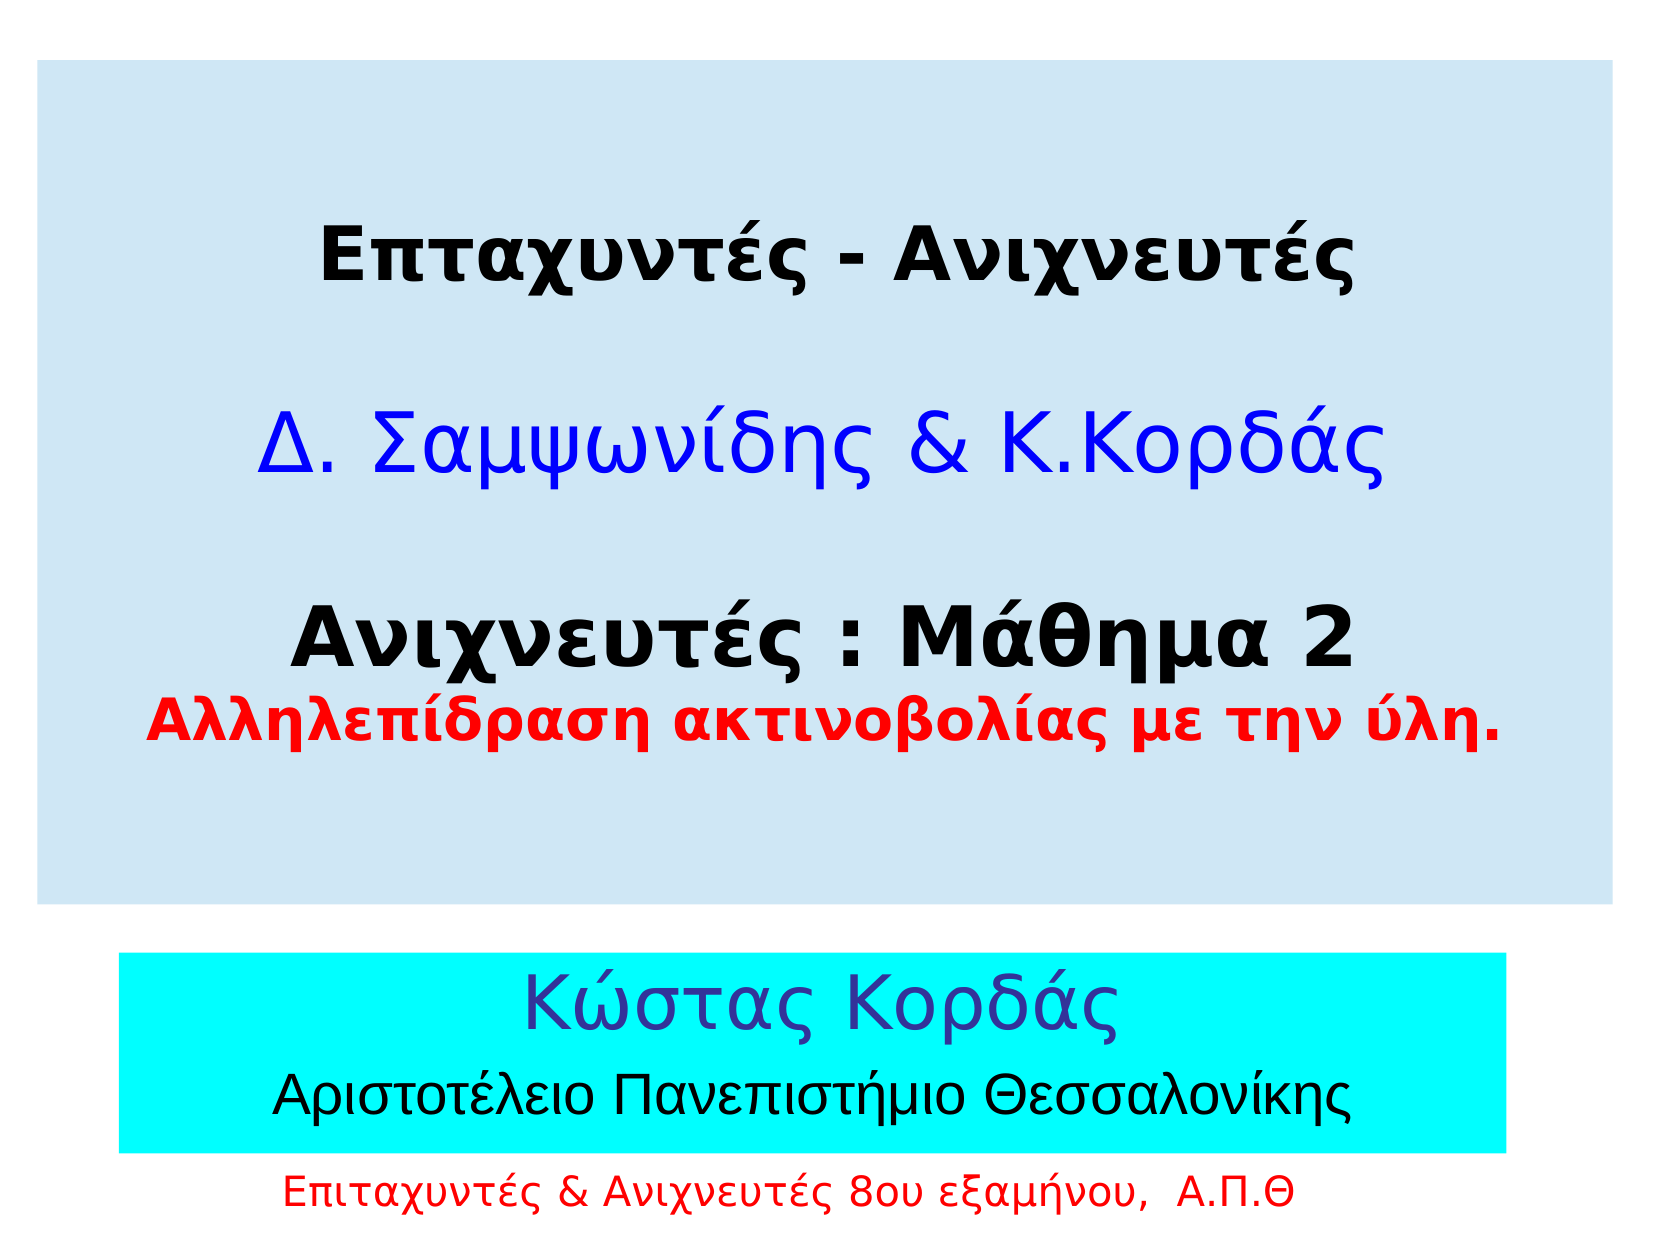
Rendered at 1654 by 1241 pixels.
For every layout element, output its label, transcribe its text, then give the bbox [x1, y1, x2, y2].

text_box Επιταχυντές & Ανιχνευτές 8ου εξαμήνου, Α.Π.Θ [266, 1160, 1654, 1232]
text_box Κώστας Κορδάς Αριστοτέλειο Πανεπιστήμιο Θεσσαλονίκης [118, 952, 1507, 1154]
title Επταχυντές - Ανιχνευτές Δ. Σαμψωνίδης & Κ.Κορδάς Ανιχνευτές : Μάθημα 2 Αλληλεπίδραση ακτινοβολίας με την ύλη. [37, 60, 1613, 905]
